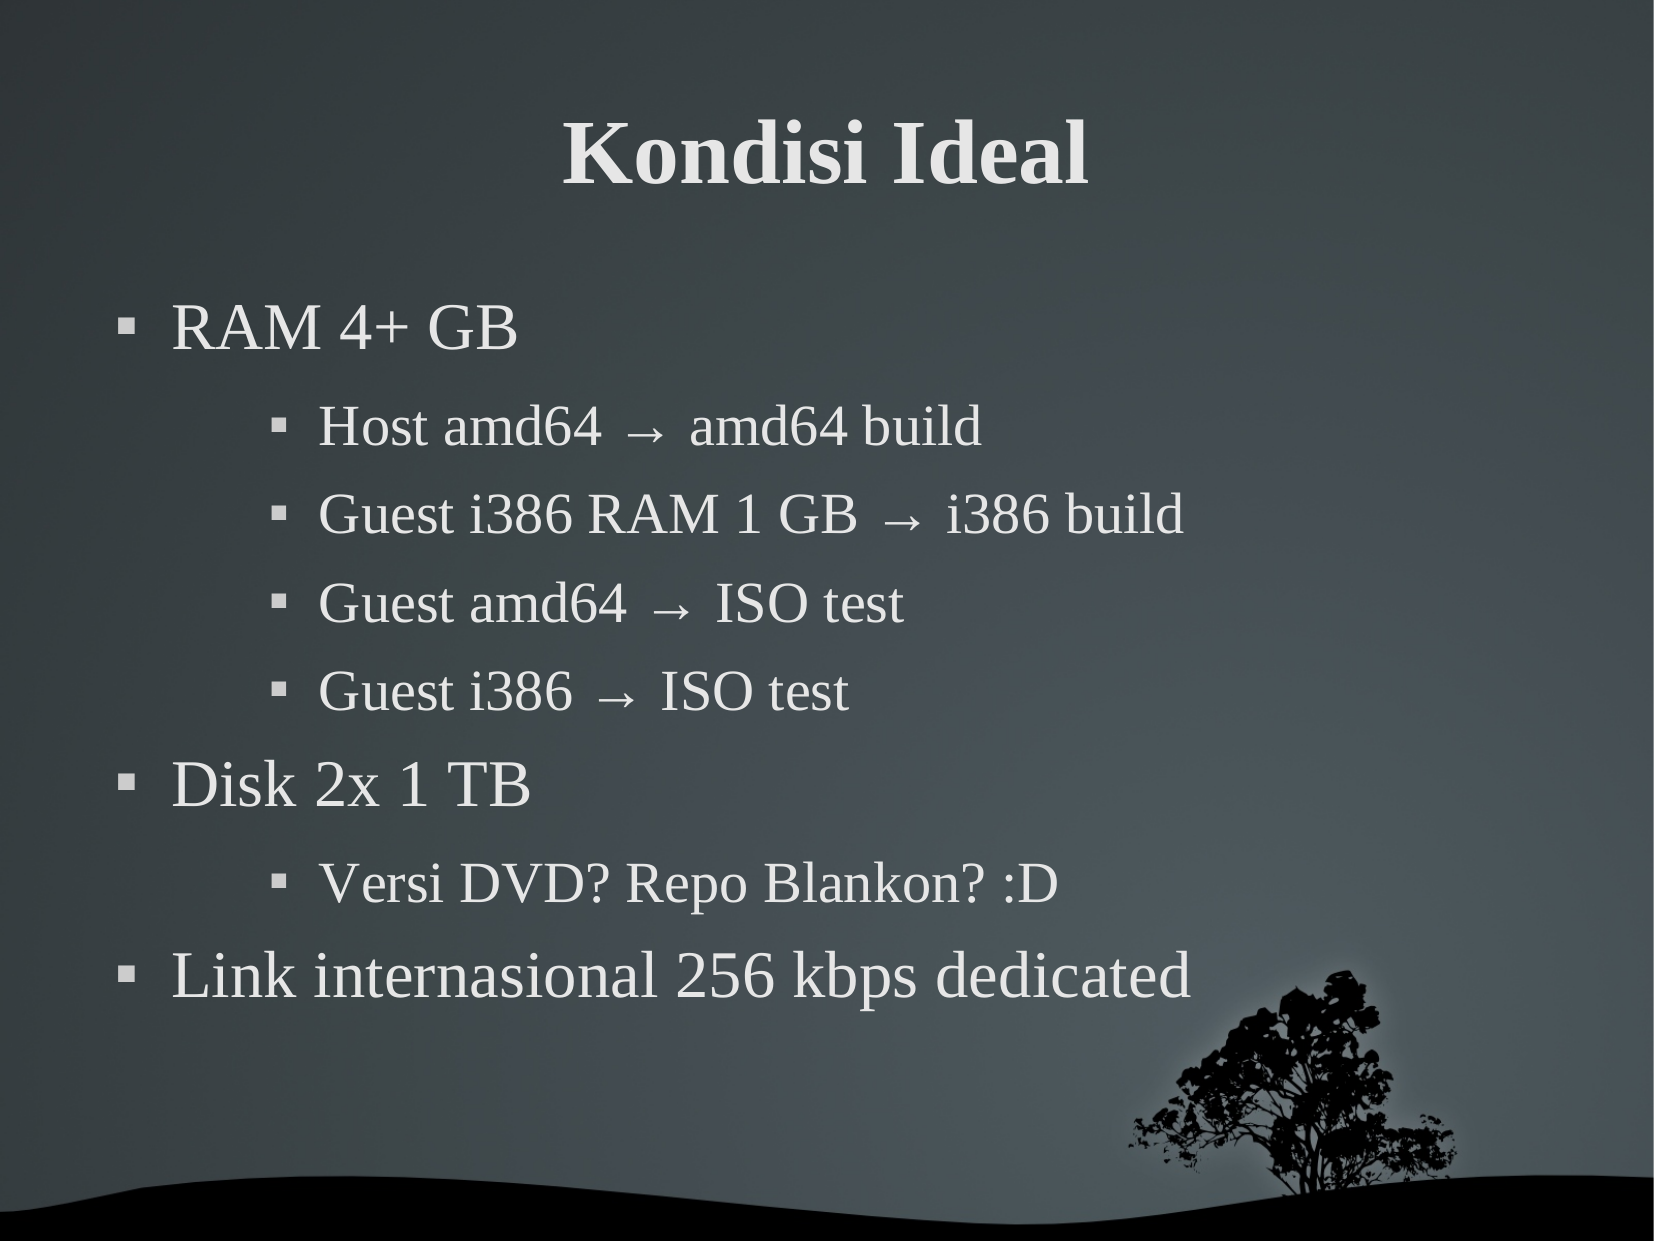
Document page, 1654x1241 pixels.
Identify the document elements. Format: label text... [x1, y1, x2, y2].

list RAM 4+ GB Host amd64 → amd64 build Guest i386 RAM 1 GB → i386 build Guest amd64 → ISO test Guest i386 → ISO test Disk 2x 1 TB Versi DVD? Repo Blankon? :D Link internasional 256 kbps dedicated [82, 290, 1571, 1094]
title Kondisi Ideal [82, 56, 1571, 250]
picture [0, 0, 1654, 1241]
